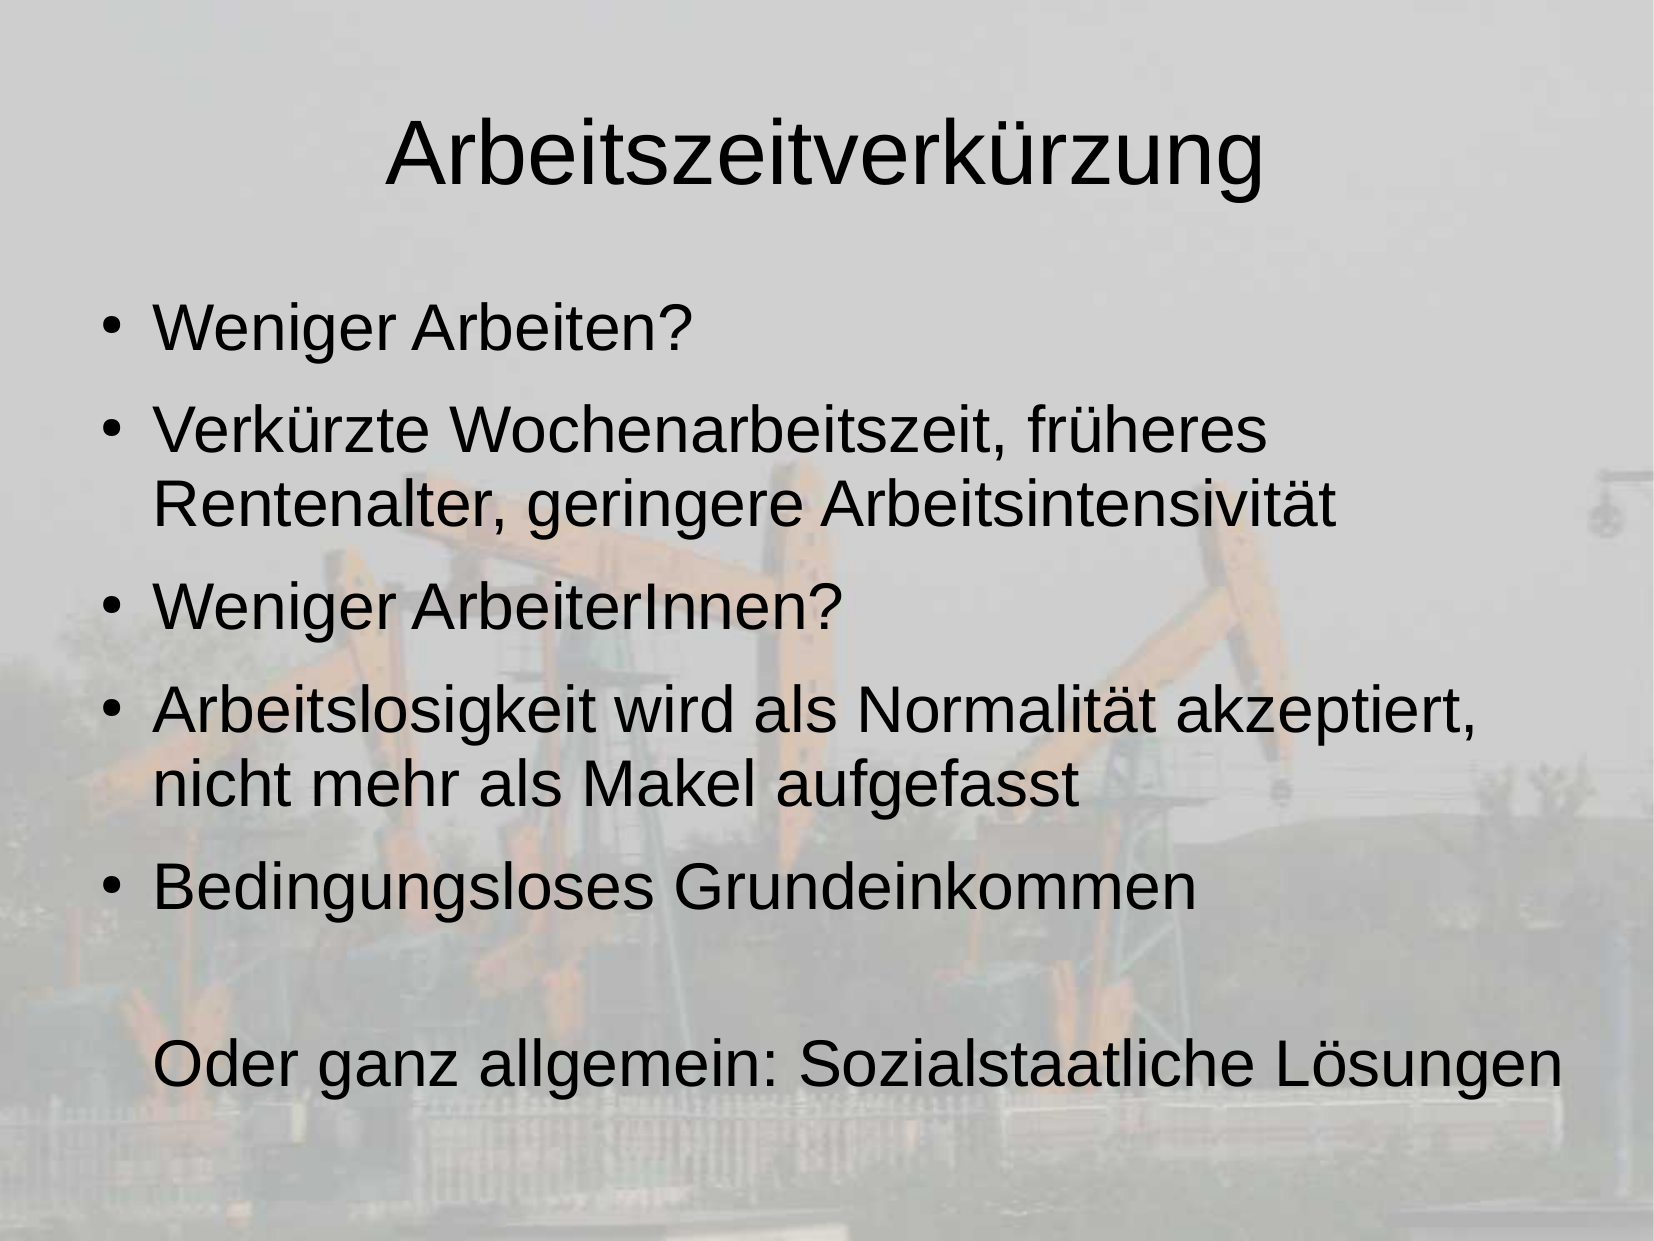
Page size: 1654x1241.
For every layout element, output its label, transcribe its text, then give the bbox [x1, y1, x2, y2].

picture [0, 0, 1654, 1241]
title Arbeitszeitverkürzung [82, 49, 1571, 257]
list Weniger Arbeiten? Verkürzte Wochenarbeitszeit, früheres Rentenalter, geringere Arbeitsintensivität Weniger ArbeiterInnen? Arbeitslosigkeit wird als Normalität akzeptiert, nicht mehr als Makel aufgefasst Bedingungsloses Grundeinkommen Oder ganz allgemein: Sozialstaatliche Lösungen [82, 290, 1571, 1109]
